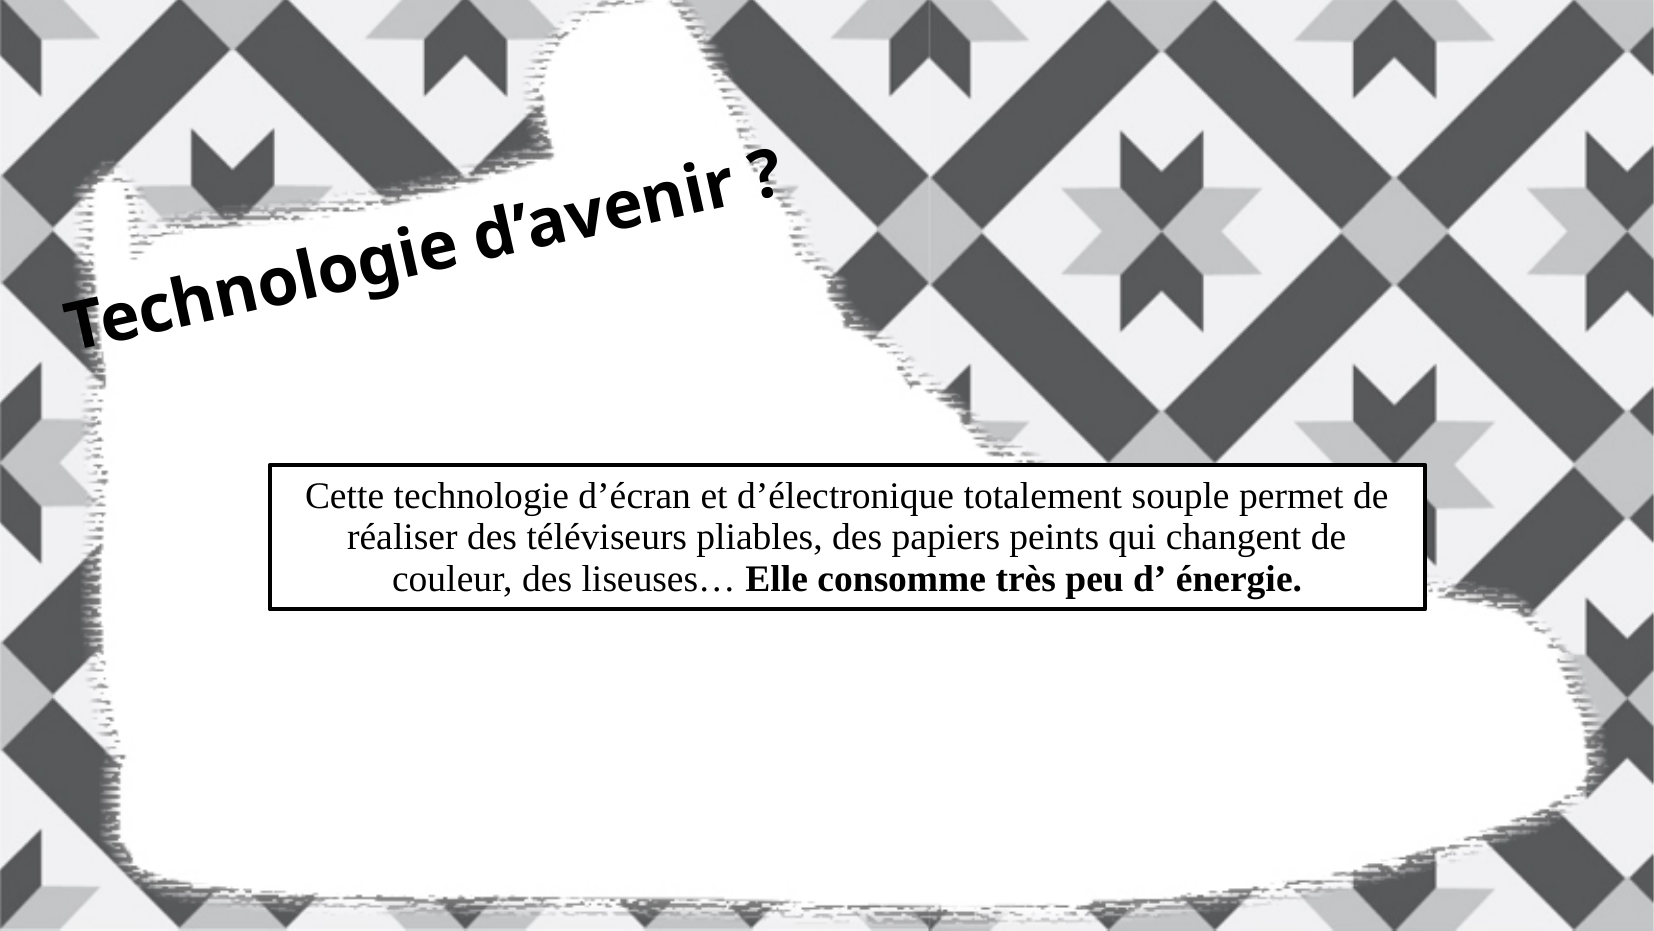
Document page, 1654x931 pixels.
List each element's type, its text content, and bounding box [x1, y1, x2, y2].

title Technologie d’avenir ? [0, 72, 851, 422]
text_box Cette technologie d’écran et d’électronique totalement souple permet de réaliser des téléviseurs pliables, des papiers peints qui changent de couleur, des liseuses… Elle consomme très peu d’ énergie. [270, 465, 1426, 610]
picture [0, 0, 1654, 931]
